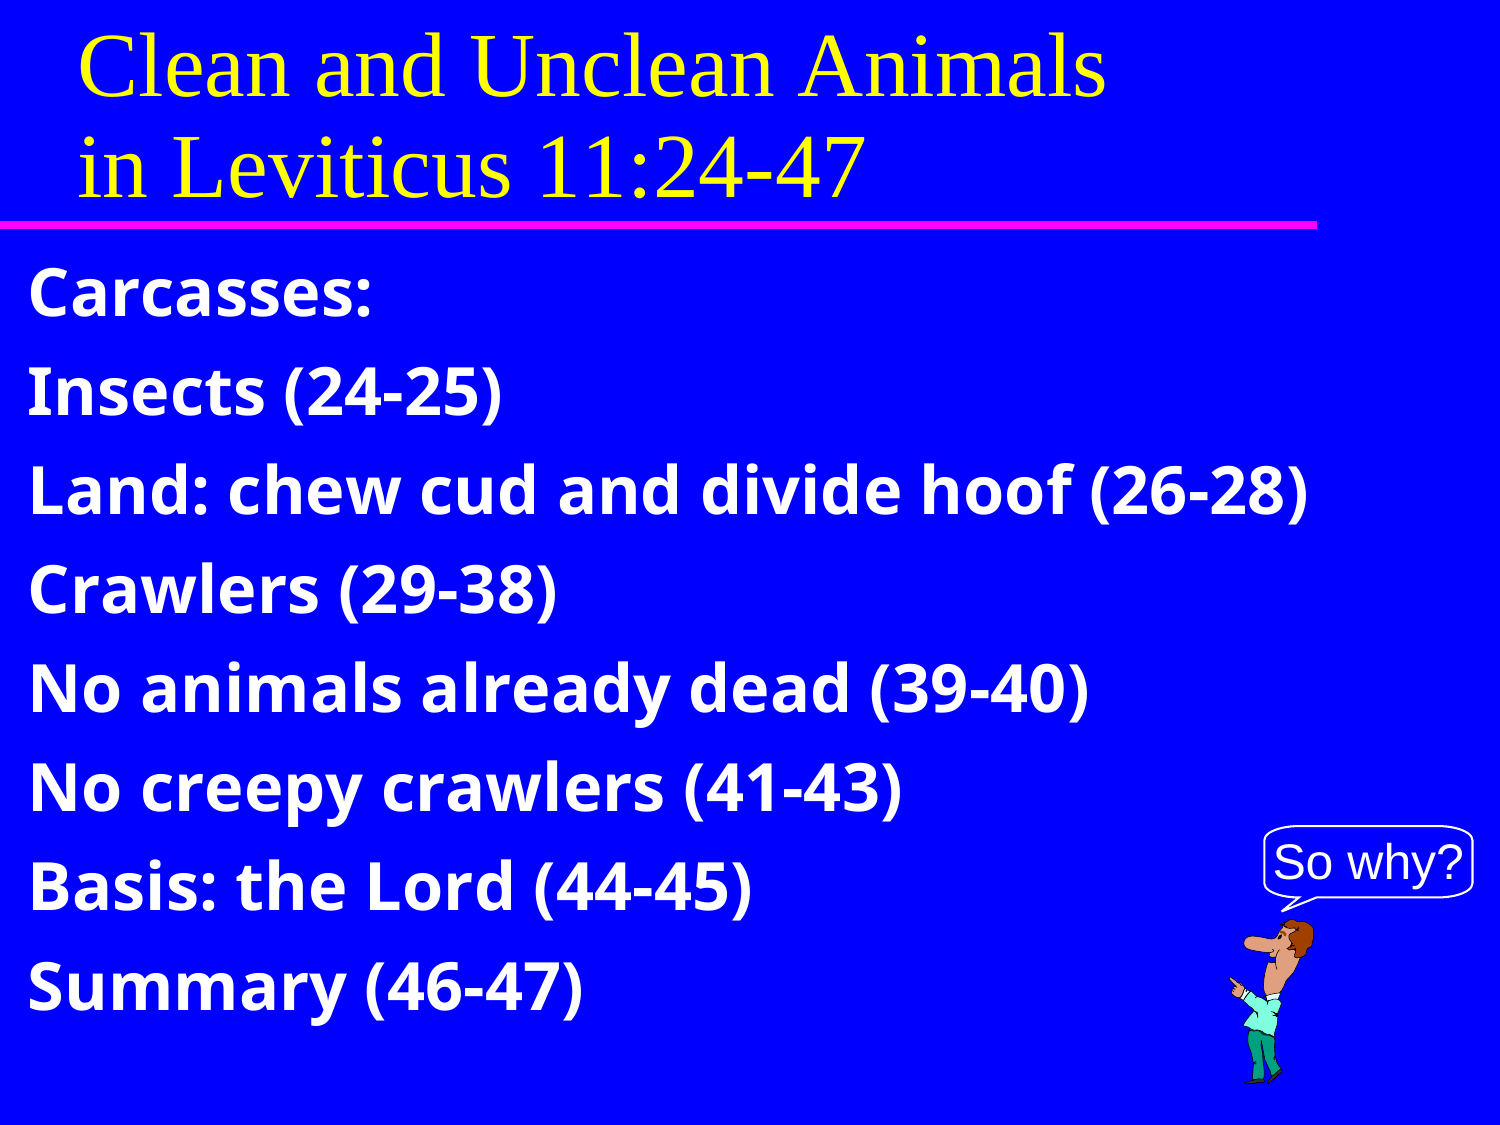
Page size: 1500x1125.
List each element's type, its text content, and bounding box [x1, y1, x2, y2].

chart [1228, 918, 1315, 1085]
text_box So why? [1264, 826, 1473, 912]
list Carcasses: Insects (24-25) Land: chew cud and divide hoof (26-28) Crawlers (29-38) No animals already dead (39-40) No creepy crawlers (41-43) Basis: the Lord (44-45) Summary (46-47) [12, 237, 1500, 1111]
title Clean and Unclean Animals in Leviticus 11:24-47 [62, 0, 1338, 225]
